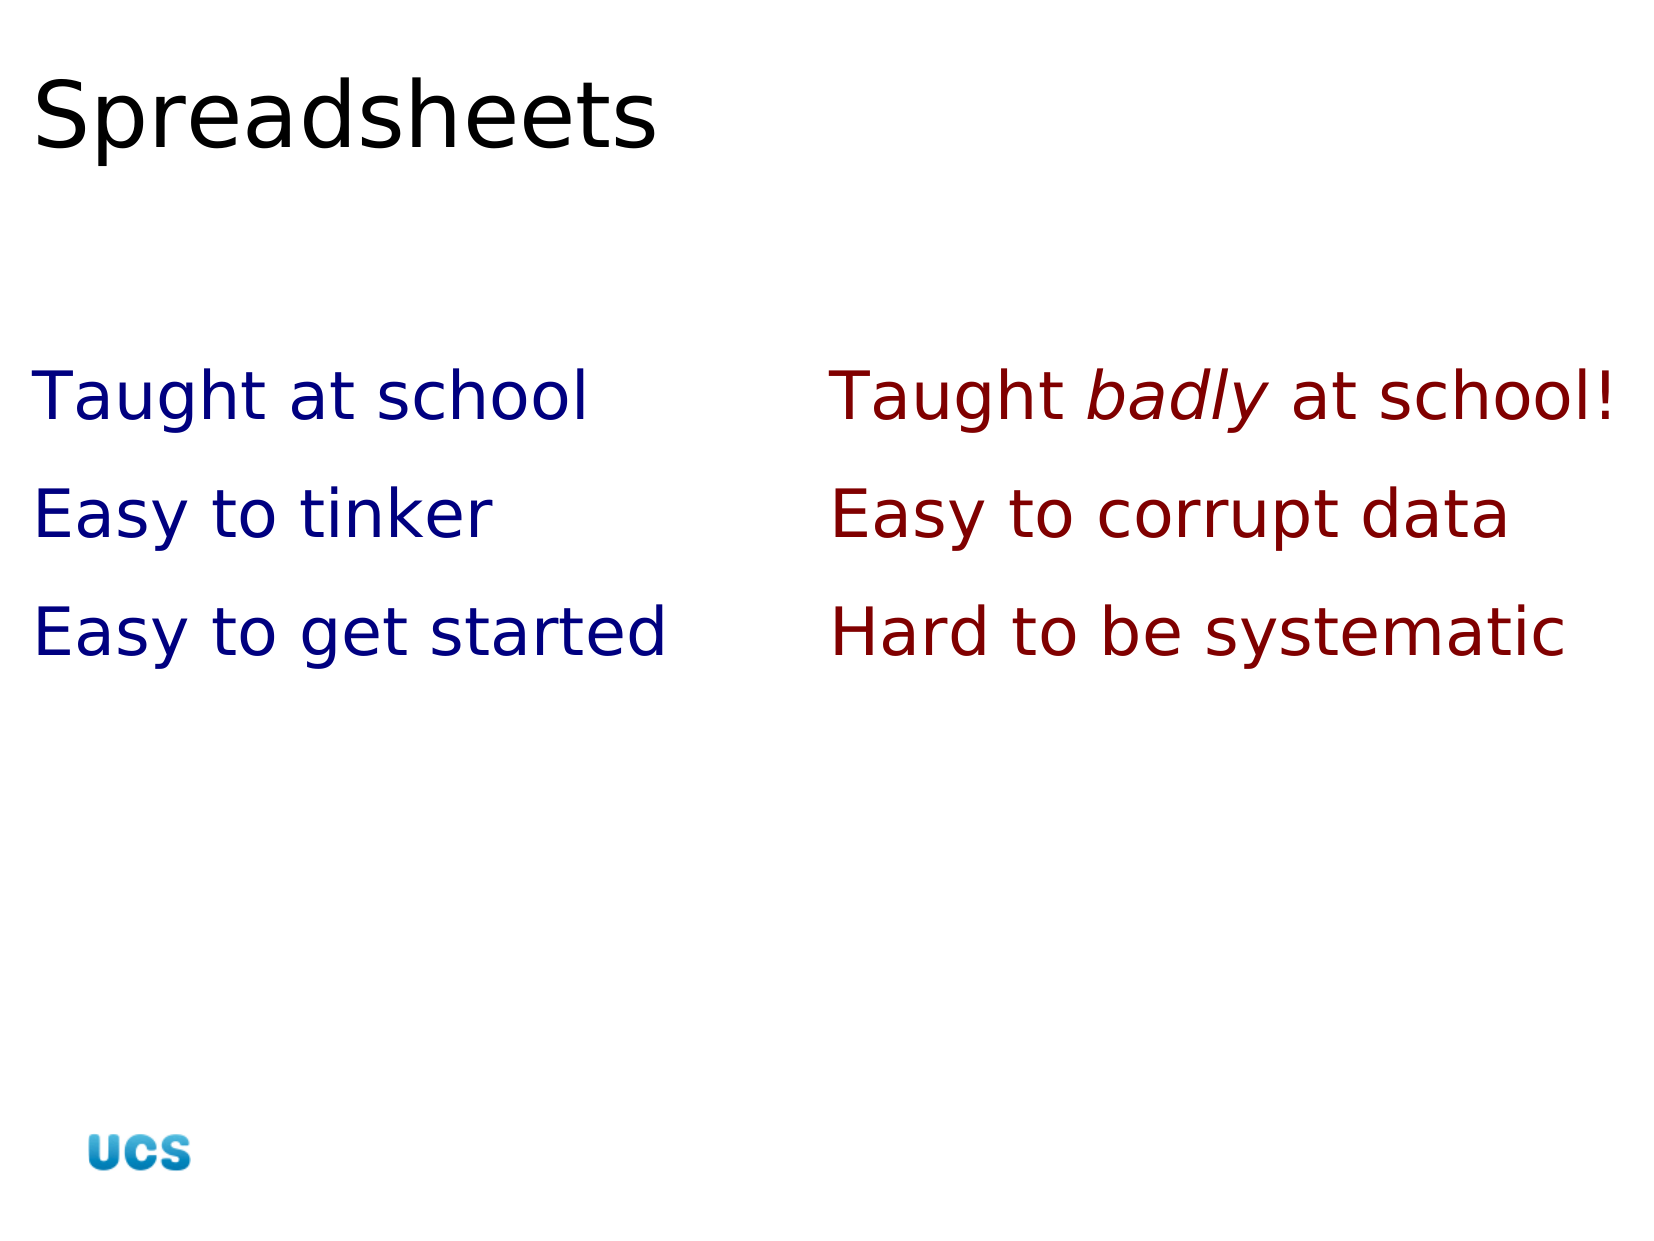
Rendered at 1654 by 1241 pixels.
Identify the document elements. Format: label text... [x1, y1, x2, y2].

text_box Hard to be systematic [826, 590, 1572, 675]
text_box Easy to corrupt data [826, 472, 1515, 557]
text_box Spreadsheets [29, 59, 664, 173]
text_box Easy to get started [29, 590, 673, 675]
text_box Easy to tinker [29, 472, 497, 557]
picture [88, 1133, 191, 1172]
text_box Taught badly at school! [826, 354, 1623, 439]
text_box Taught at school [29, 354, 594, 439]
